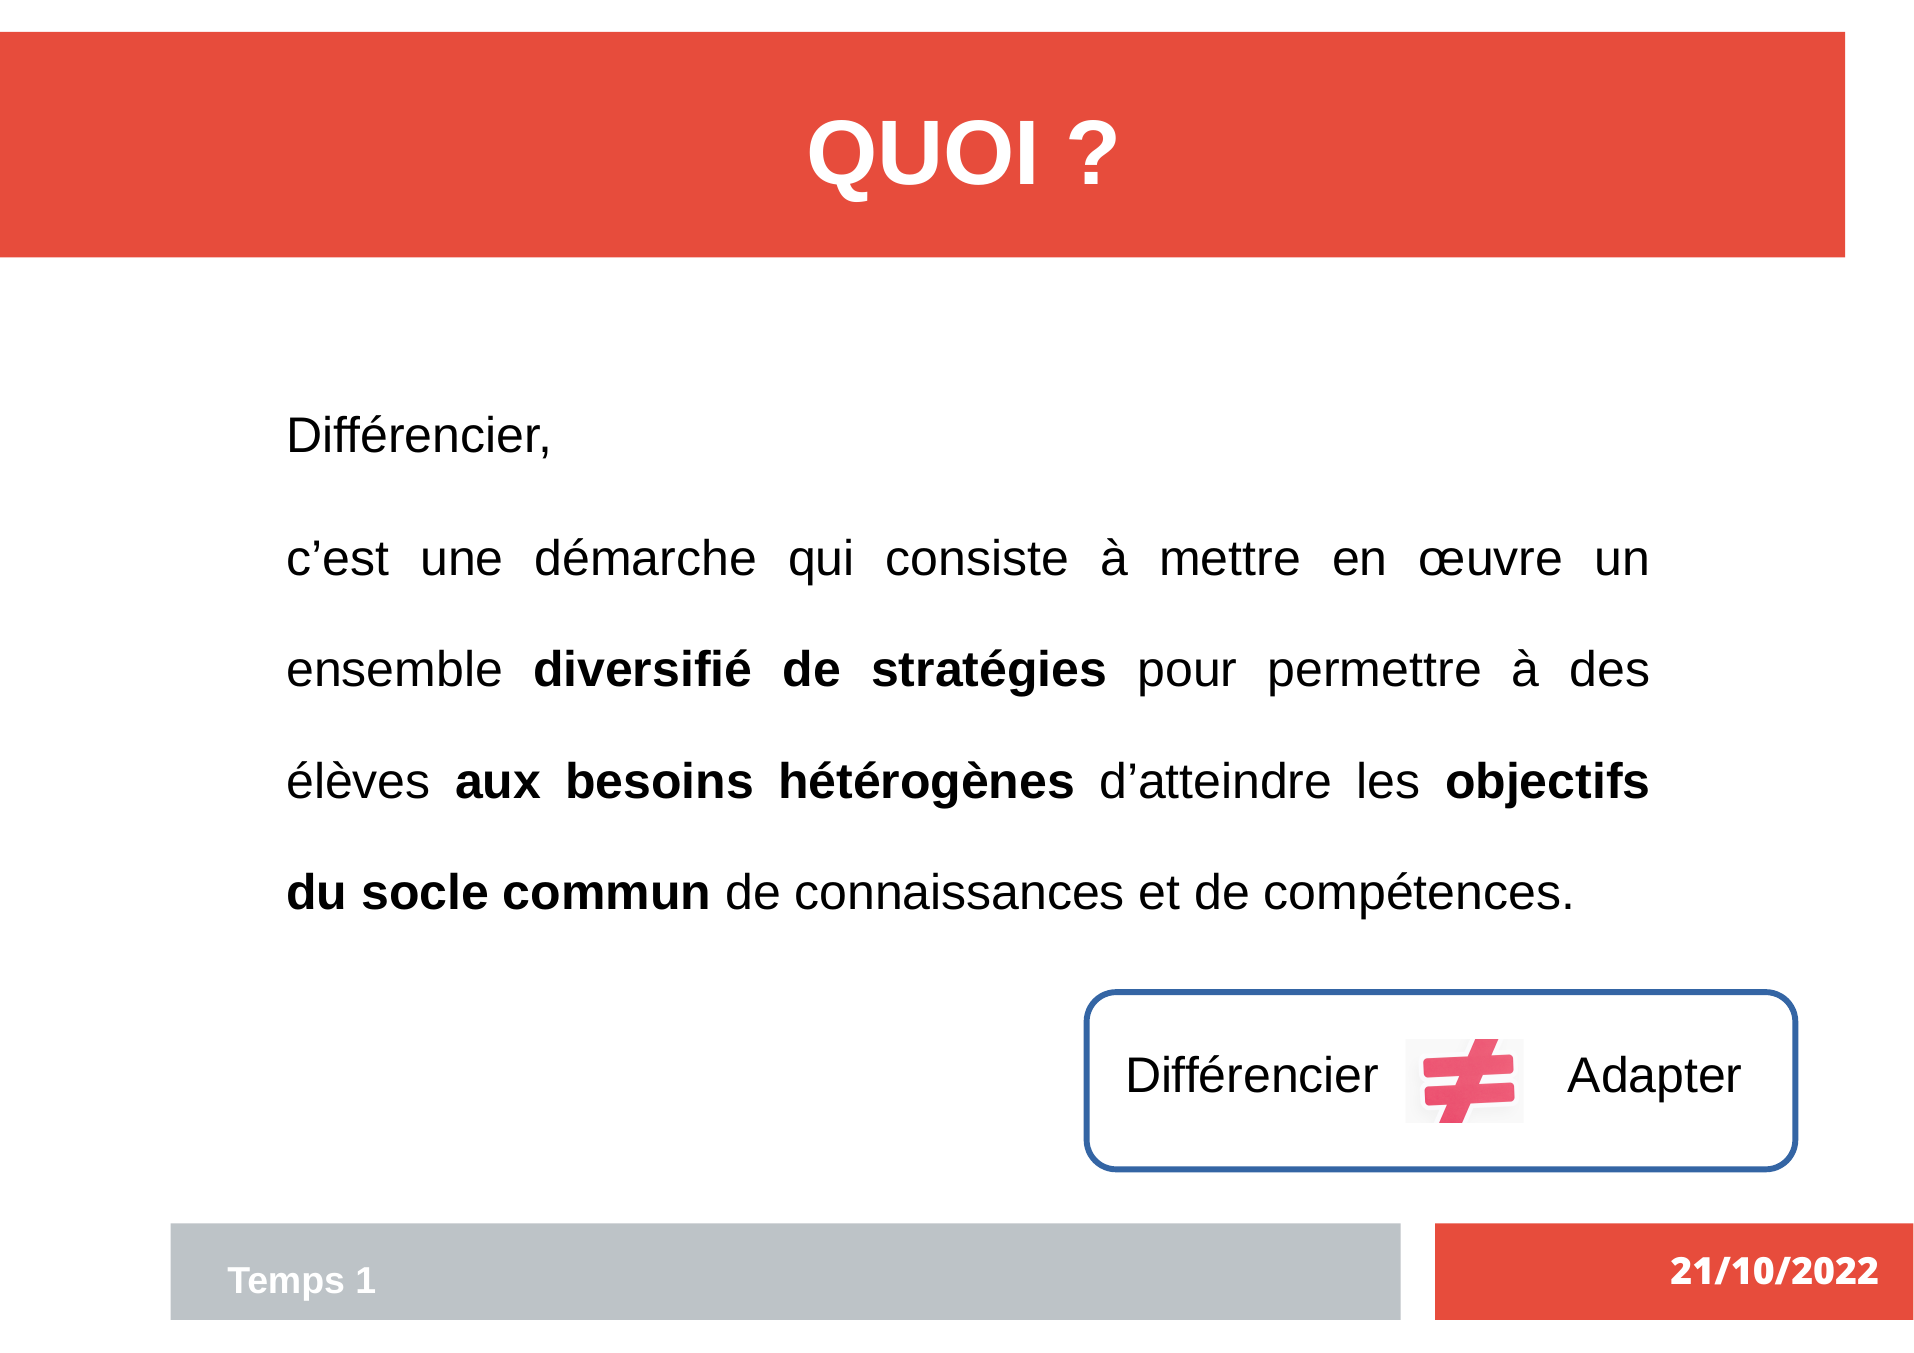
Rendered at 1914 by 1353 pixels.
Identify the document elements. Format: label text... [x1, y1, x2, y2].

text_box Différencier Adapter [1110, 1039, 1405, 1110]
text_box QUOI ? [791, 94, 1188, 343]
text_box Différencier, c’est une démarche qui consiste à mettre en œuvre un ensemble diversifié de stratégies pour permettre à des élèves aux besoins hétérogènes d’atteindre les objectifs du socle commun de connaissances et de compétences. [271, 343, 1666, 928]
picture [1405, 1039, 1524, 1123]
text_box [1086, 992, 1796, 1170]
text_box Temps 1 [212, 1251, 981, 1309]
text_box Différencier Adapter [1524, 1039, 1819, 1110]
